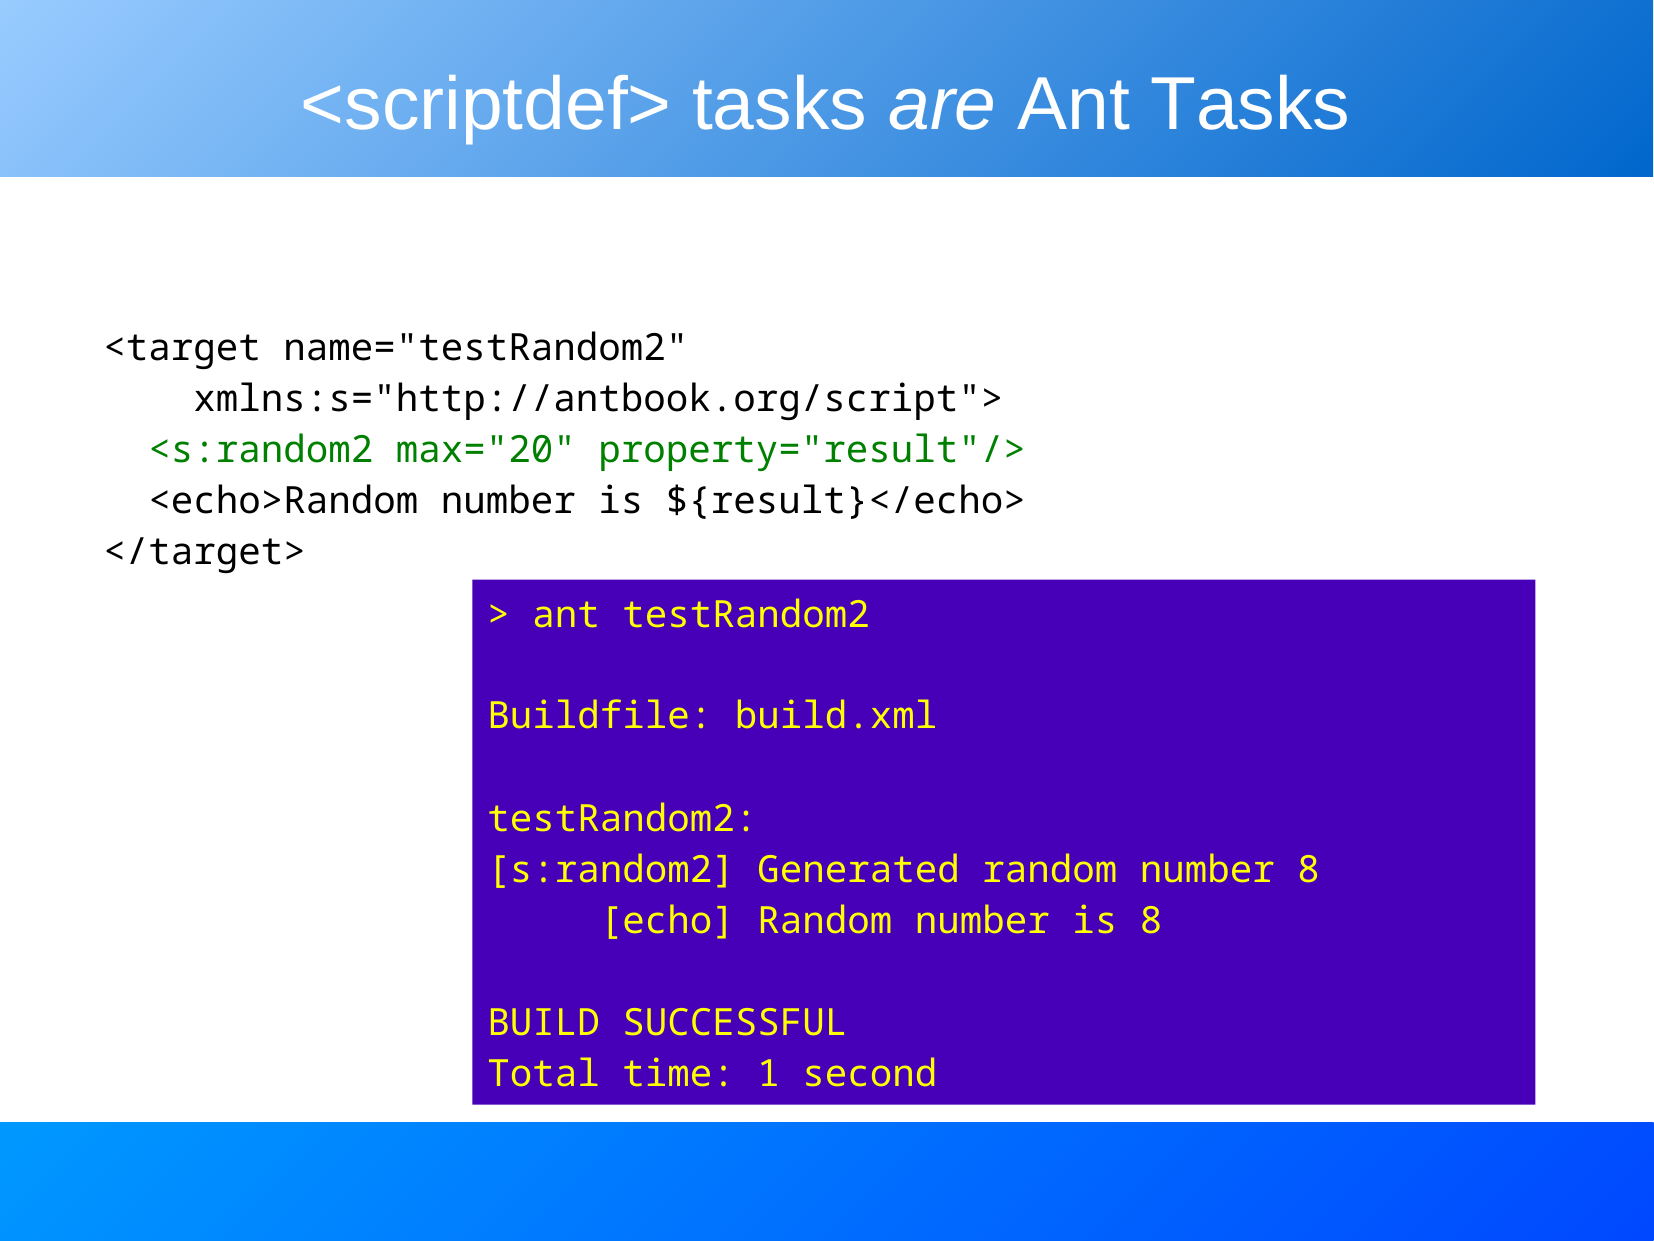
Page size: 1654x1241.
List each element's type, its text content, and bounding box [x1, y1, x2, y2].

text_box <target name="testRandom2" xmlns:s="http://antbook.org/script"> <s:random2 max="20" property="result"/> <echo>Random number is ${result}</echo> </target> [88, 285, 1536, 611]
text_box > ant testRandom2 Buildfile: build.xml testRandom2: [s:random2] Generated random number 8 [echo] Random number is 8 BUILD SUCCESSFUL Total time: 1 second [472, 591, 1536, 1093]
title <scriptdef> tasks are Ant Tasks [162, 59, 1489, 148]
